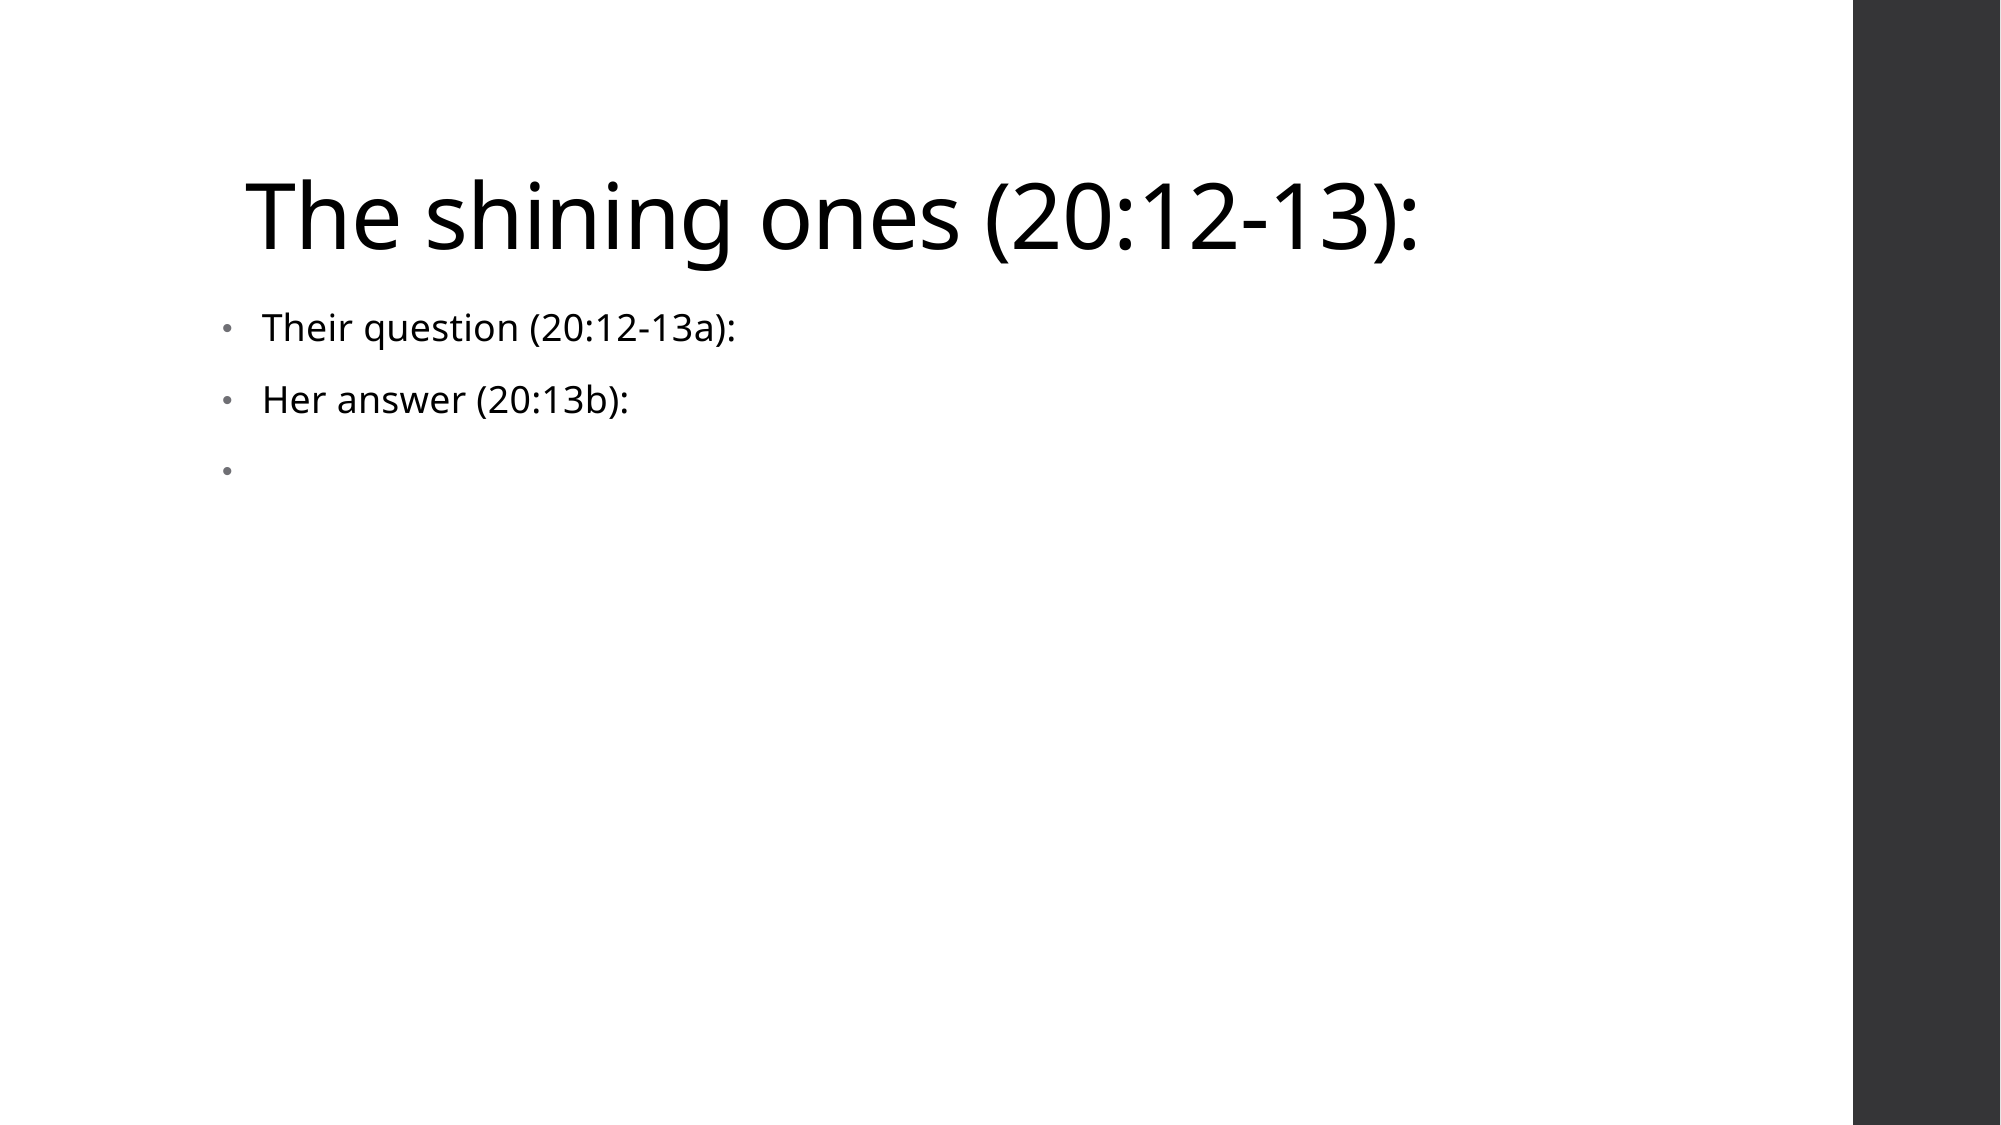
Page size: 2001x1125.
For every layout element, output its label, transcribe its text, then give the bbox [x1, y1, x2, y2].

title The shining ones (20:12-13): [206, 60, 1797, 278]
list Their question (20:12-13a): Her answer (20:13b): [206, 299, 1617, 1014]
